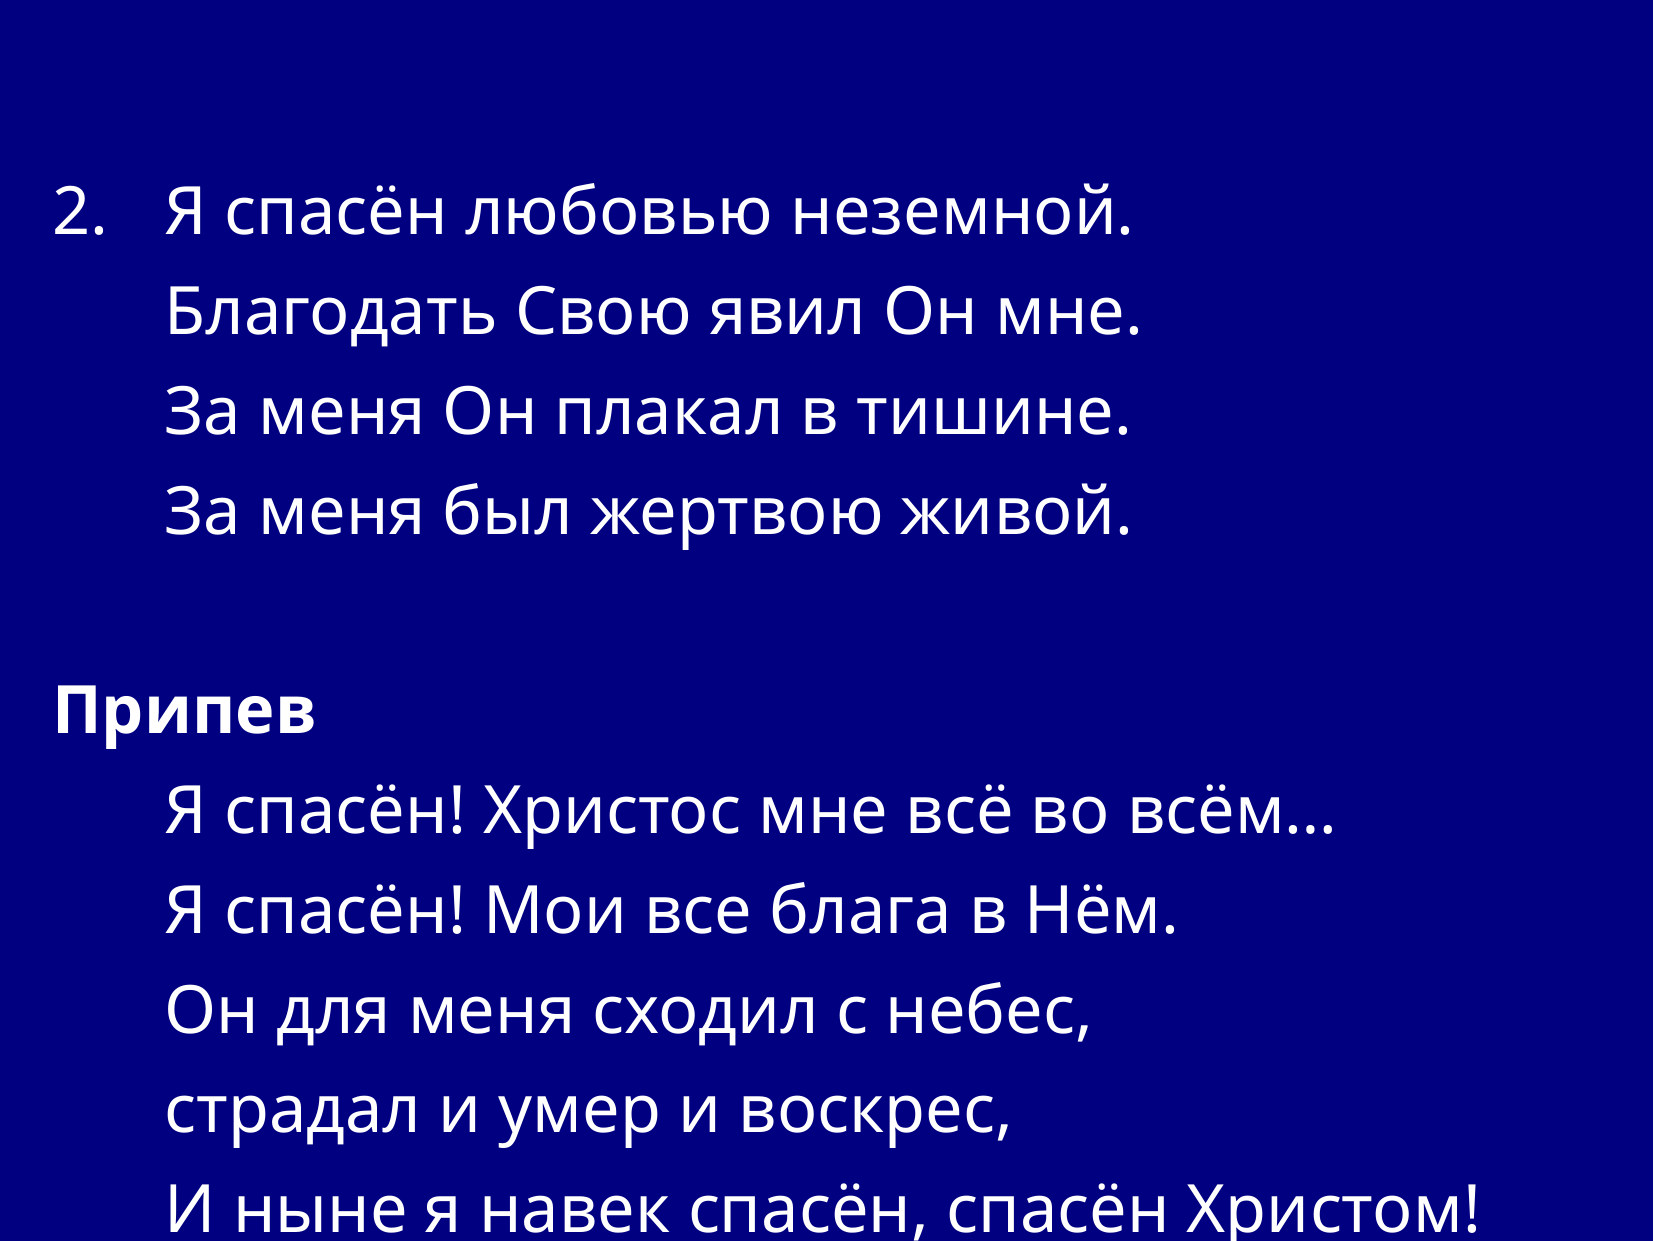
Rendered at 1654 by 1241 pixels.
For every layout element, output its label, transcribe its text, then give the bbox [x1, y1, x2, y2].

text_box 2. Я спасён любовью неземной. Благодать Свою явил Он мне. За меня Он плакал в тишине. За меня был жертвою живой. Припев Я спасён! Христос мне всё во всём… Я спасён! Мои все блага в Нём. Он для меня сходил с небес, страдал и умер и воскрес, И ныне я навек спасён, спасён Христом! [37, 56, 1651, 1163]
